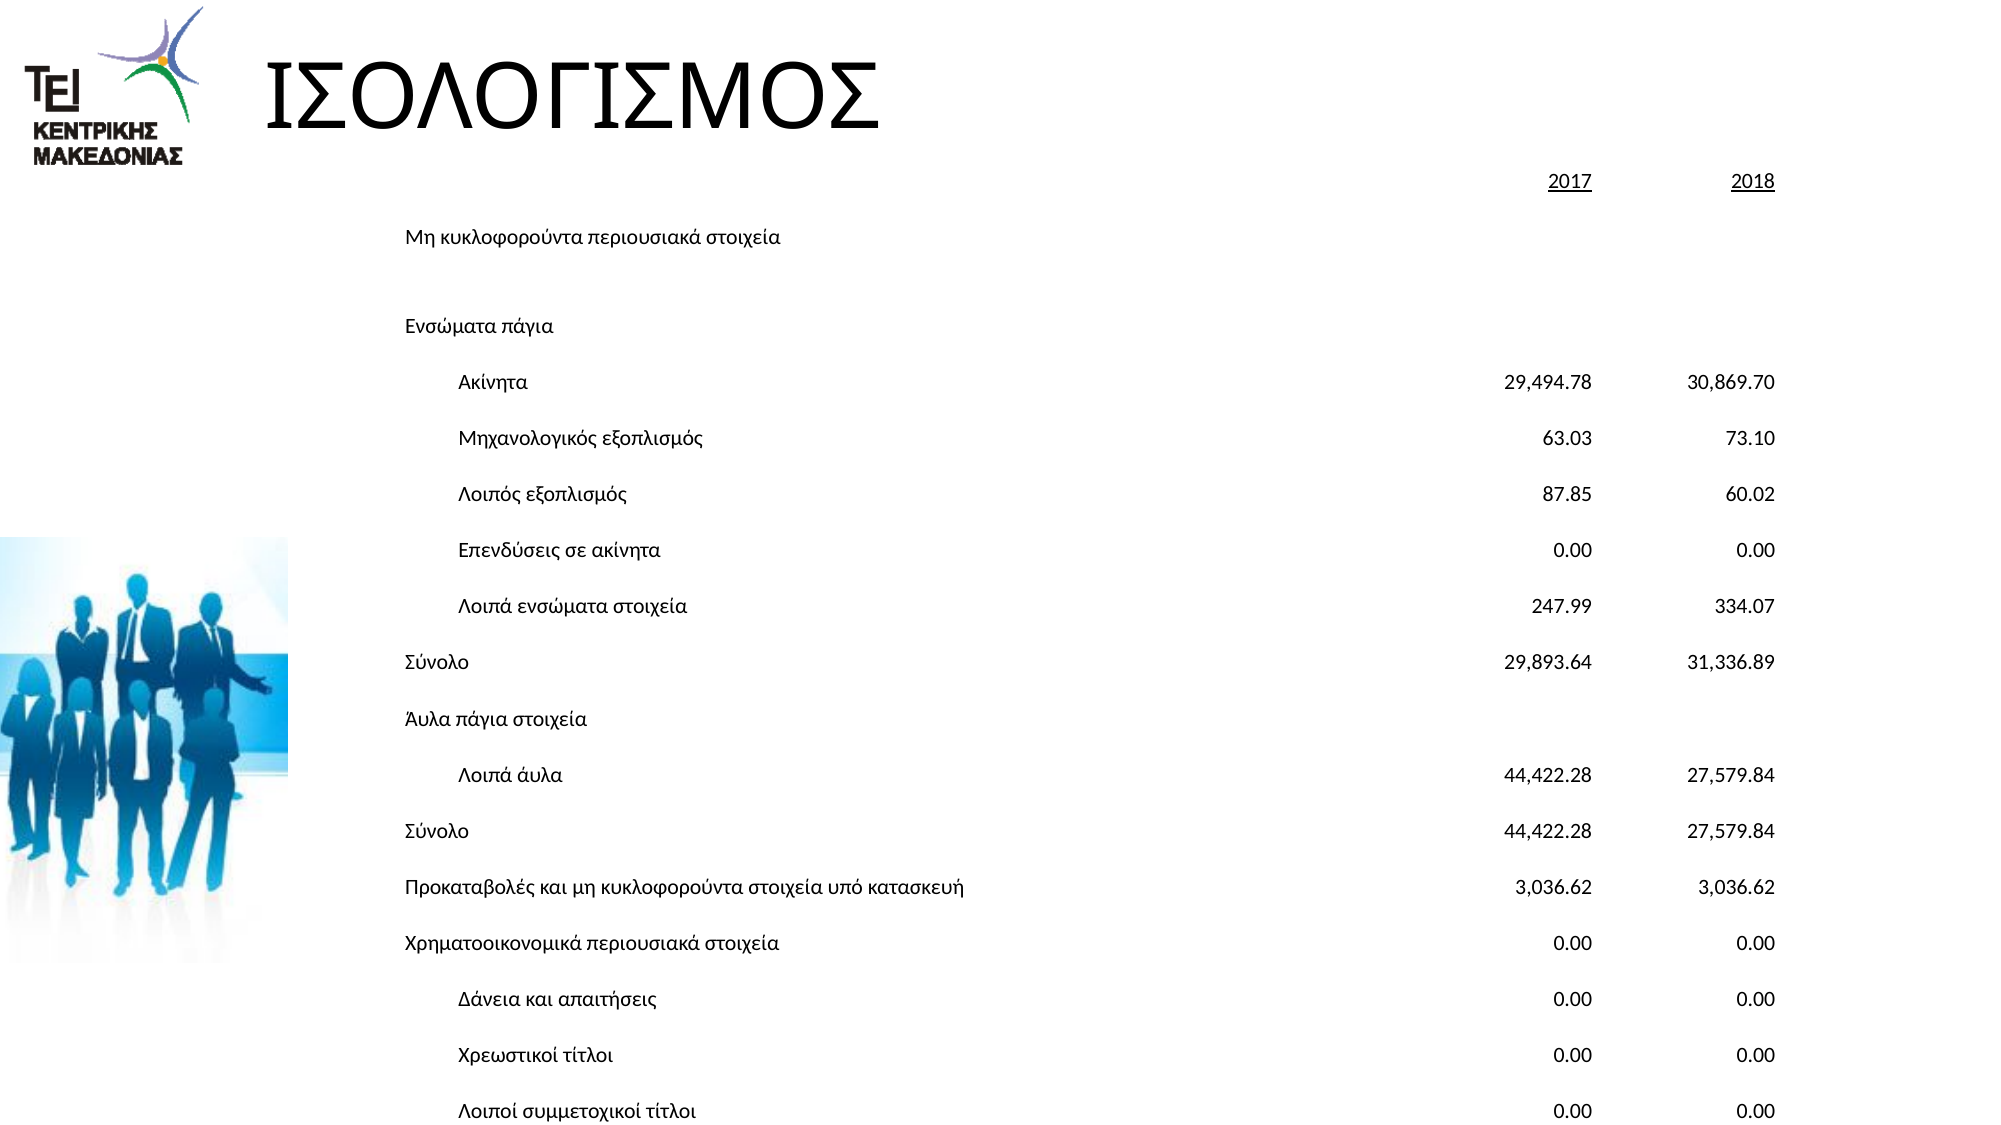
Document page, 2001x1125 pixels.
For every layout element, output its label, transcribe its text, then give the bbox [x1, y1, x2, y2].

table_cell 27,579.84 [1656, 732, 1780, 788]
table_cell [1259, 451, 1383, 507]
table_cell [400, 395, 453, 451]
table_cell 0.00 [1656, 900, 1780, 956]
table_cell [1656, 250, 1780, 283]
table_cell 0.00 [1383, 507, 1597, 563]
table_cell 29,893.64 [1383, 619, 1597, 675]
table_cell [1182, 194, 1259, 250]
table_cell 60.02 [1656, 451, 1780, 507]
table_cell [1383, 283, 1597, 339]
table_cell 0.00 [1383, 1068, 1597, 1124]
table_cell [1182, 1068, 1259, 1124]
table_cell [1259, 619, 1383, 675]
table_cell [1597, 844, 1656, 900]
table_cell [1259, 900, 1383, 956]
table_cell [1182, 451, 1259, 507]
table_cell 87.85 [1383, 451, 1597, 507]
table_header 2018 [1656, 138, 1780, 194]
table_cell Ακίνητα [453, 339, 1014, 395]
table_header [400, 138, 453, 194]
table_cell [1014, 339, 1182, 395]
table_header [453, 138, 1014, 194]
table_cell [1383, 675, 1597, 732]
table_cell Σύνολο [400, 619, 1014, 675]
table_cell [400, 956, 453, 1012]
table_cell [1597, 451, 1656, 507]
table_cell 0.00 [1383, 900, 1597, 956]
table_cell [1182, 563, 1259, 619]
table_cell [1014, 956, 1182, 1012]
table_cell [1597, 956, 1656, 1012]
table_cell 3,036.62 [1383, 844, 1597, 900]
table_cell [1182, 1012, 1259, 1068]
table_cell [400, 1068, 453, 1124]
table_cell [1014, 675, 1182, 732]
table_cell 0.00 [1383, 956, 1597, 1012]
table_cell 247.99 [1383, 563, 1597, 619]
table_cell [1259, 788, 1383, 844]
table_cell [400, 732, 453, 788]
table_cell [1182, 675, 1259, 732]
table_cell Ενσώματα πάγια [400, 283, 1014, 339]
table_cell 27,579.84 [1656, 788, 1780, 844]
table_cell [1383, 194, 1597, 250]
table_cell Προκαταβολές και μη κυκλοφορούντα στοιχεία υπό κατασκευή [400, 844, 1383, 900]
table_cell [1259, 1012, 1383, 1068]
table_cell Επενδύσεις σε ακίνητα [453, 507, 1014, 563]
table_cell [1597, 1068, 1656, 1124]
table_cell [1014, 451, 1182, 507]
table_cell 334.07 [1656, 563, 1780, 619]
table_cell 73.10 [1656, 395, 1780, 451]
table_cell [1014, 788, 1182, 844]
table_cell [1597, 250, 1656, 283]
table_cell Μη κυκλοφορούντα περιουσιακά στοιχεία [400, 194, 1182, 250]
table_cell [1014, 732, 1182, 788]
table_cell [1259, 194, 1383, 250]
table_cell [400, 451, 453, 507]
table_cell 0.00 [1383, 1012, 1597, 1068]
table_cell [1656, 283, 1780, 339]
table_cell Άυλα πάγια στοιχεία [400, 675, 1014, 732]
table_cell [1182, 619, 1259, 675]
table_cell 30,869.70 [1656, 339, 1780, 395]
table_cell [1182, 250, 1259, 283]
table_cell [1182, 956, 1259, 1012]
table_cell Λοιπά άυλα [453, 732, 1014, 788]
picture [0, 537, 288, 963]
table_cell [1014, 507, 1182, 563]
table_cell [1259, 339, 1383, 395]
table_cell 63.03 [1383, 395, 1597, 451]
table_cell [1597, 507, 1656, 563]
table_cell [1259, 732, 1383, 788]
table_header [1259, 138, 1383, 194]
table_cell [1014, 395, 1182, 451]
table_cell [1182, 507, 1259, 563]
table_cell 0.00 [1656, 1068, 1780, 1124]
table_cell [1597, 395, 1656, 451]
table_cell [1597, 788, 1656, 844]
table_cell [1597, 732, 1656, 788]
table_cell [1182, 283, 1259, 339]
table_cell [400, 339, 453, 395]
table_cell [400, 507, 453, 563]
table_cell 0.00 [1656, 1012, 1780, 1068]
table_cell [1182, 900, 1259, 956]
title ΙΣΟΛΟΓΙΣΜΟΣ [249, 41, 1863, 138]
table_cell Δάνεια και απαιτήσεις [453, 956, 1014, 1012]
table_cell [1597, 900, 1656, 956]
table_cell [1259, 283, 1383, 339]
table_cell [1182, 395, 1259, 451]
table_cell [1259, 395, 1383, 451]
table_cell [1182, 339, 1259, 395]
table_cell 0.00 [1656, 956, 1780, 1012]
table_cell 29,494.78 [1383, 339, 1597, 395]
table_cell [1014, 563, 1182, 619]
table_cell [1259, 1068, 1383, 1124]
table_cell [1597, 339, 1656, 395]
table_cell [1259, 675, 1383, 732]
table_cell Σύνολο [400, 788, 1014, 844]
table_cell 44,422.28 [1383, 788, 1597, 844]
table_cell [1597, 1012, 1656, 1068]
table_cell [1259, 507, 1383, 563]
table_header [1182, 138, 1259, 194]
table_cell [1182, 732, 1259, 788]
table_cell [400, 563, 453, 619]
table_cell [1259, 563, 1383, 619]
table_cell Λοιπός εξοπλισμός [453, 451, 1014, 507]
table_cell [400, 250, 1182, 283]
table_header 2017 [1383, 138, 1597, 194]
table_cell 31,336.89 [1656, 619, 1780, 675]
table_cell [1656, 675, 1780, 732]
table_cell [1014, 1012, 1182, 1068]
table_cell [1597, 283, 1656, 339]
table_cell [1383, 250, 1597, 283]
table_cell [1597, 563, 1656, 619]
picture [0, 0, 135, 169]
table_cell Χρεωστικοί τίτλοι [453, 1012, 1014, 1068]
table_cell [1597, 675, 1656, 732]
table_cell [400, 1012, 453, 1068]
table_cell [1014, 283, 1182, 339]
table_cell 3,036.62 [1656, 844, 1780, 900]
table_cell [1014, 1068, 1182, 1124]
table_cell Λοιπά ενσώματα στοιχεία [453, 563, 1014, 619]
table_cell [1259, 250, 1383, 283]
table_header [1014, 138, 1182, 194]
table_cell Μηχανολογικός εξοπλισμός [453, 395, 1014, 451]
table_cell [1656, 194, 1780, 250]
table_cell [1597, 194, 1656, 250]
table_header [1597, 138, 1656, 194]
table_cell [1182, 788, 1259, 844]
table_cell [1597, 619, 1656, 675]
table_cell 0.00 [1656, 507, 1780, 563]
table_cell Λοιποί συμμετοχικοί τίτλοι [453, 1068, 1014, 1124]
table_cell Χρηματοοικονομικά περιουσιακά στοιχεία [400, 900, 1182, 956]
table_cell 44,422.28 [1383, 732, 1597, 788]
table_cell [1014, 619, 1182, 675]
table_cell [1259, 956, 1383, 1012]
